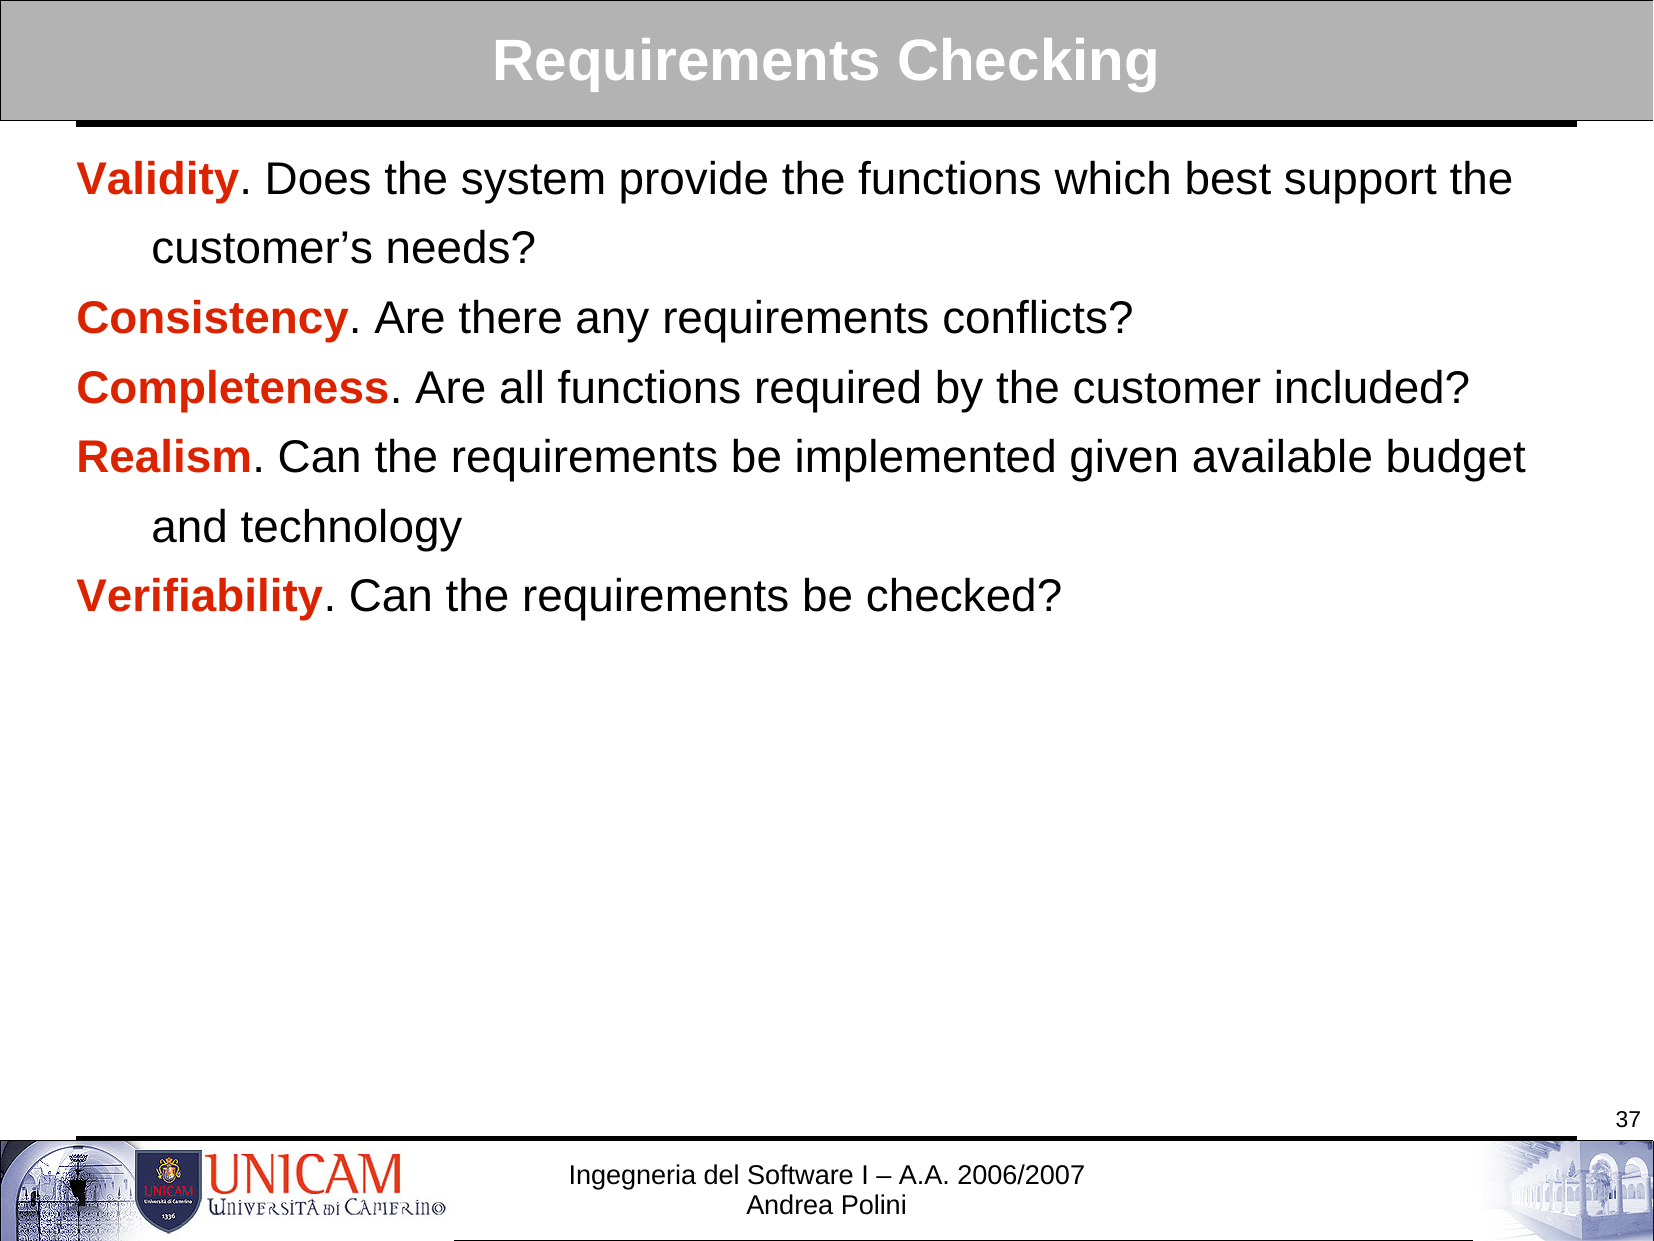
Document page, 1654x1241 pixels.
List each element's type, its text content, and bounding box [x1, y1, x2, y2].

list Validity. Does the system provide the functions which best support the customer’s needs? Consistency. Are there any requirements conflicts? Completeness. Are all functions required by the customer included? Realism. Can the requirements be implemented given available budget and technology Verifiability. Can the requirements be checked? [76, 152, 1577, 764]
picture [1473, 1141, 1654, 1241]
picture [0, 1141, 454, 1241]
title Requirements Checking [0, 0, 1653, 121]
